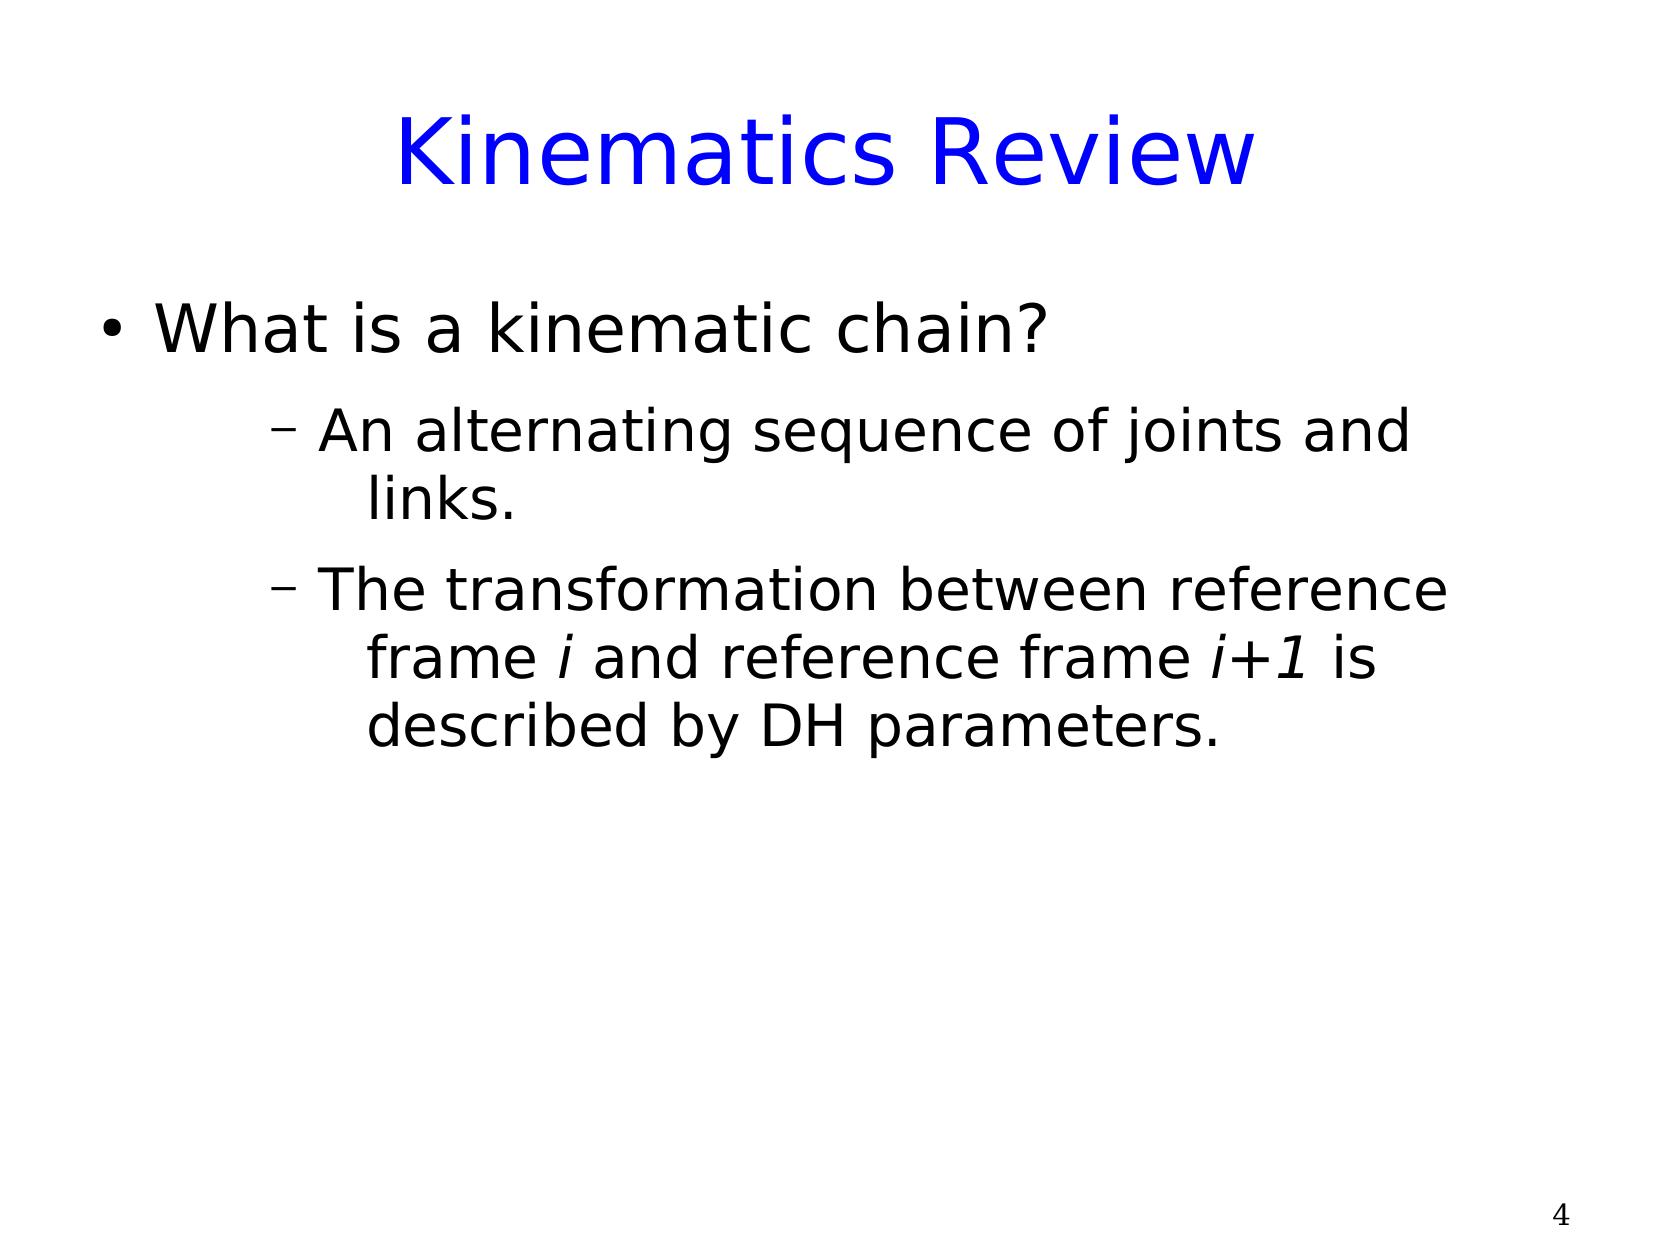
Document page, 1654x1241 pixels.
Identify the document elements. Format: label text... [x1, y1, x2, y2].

list What is a kinematic chain? An alternating sequence of joints and links. The transformation between reference frame i and reference frame i+1 is described by DH parameters. [82, 290, 1571, 1109]
title Kinematics Review [82, 49, 1571, 257]
